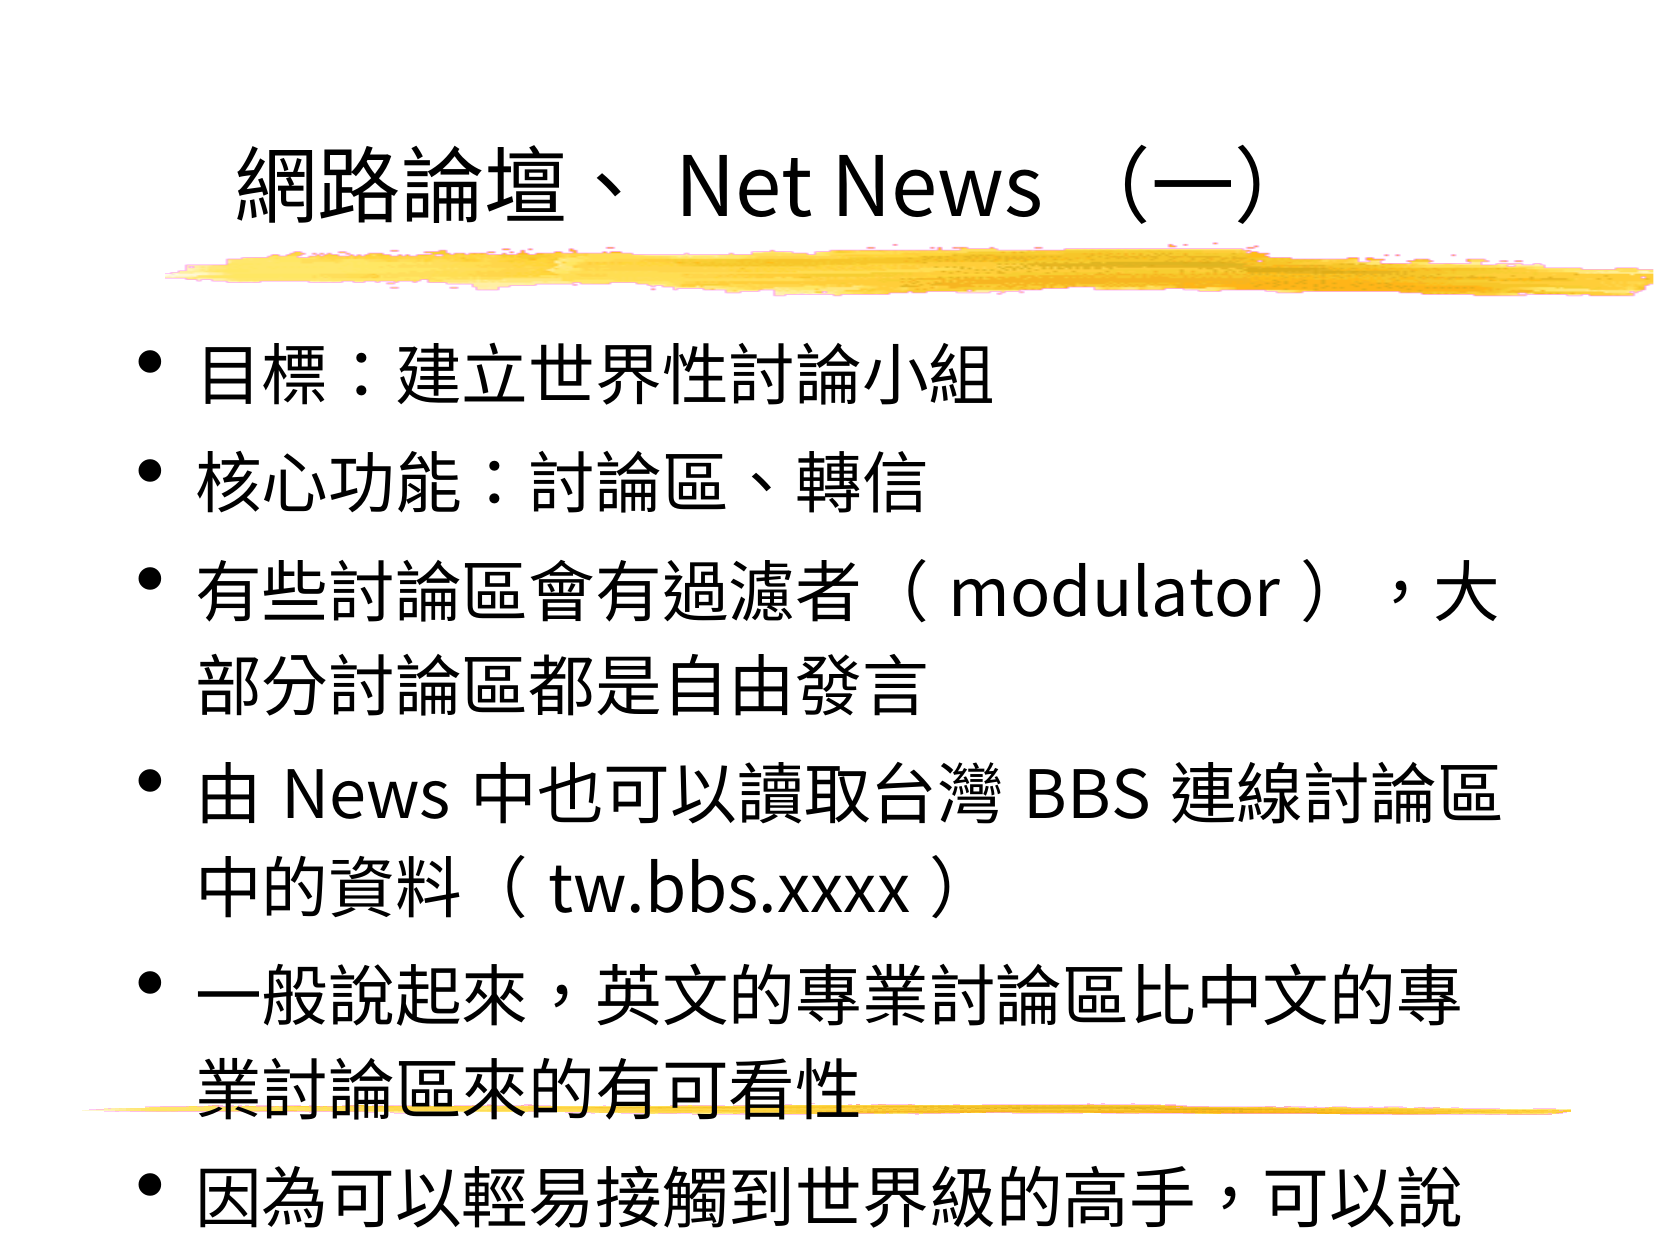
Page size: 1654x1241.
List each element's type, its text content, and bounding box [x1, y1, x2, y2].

picture [165, 237, 1654, 308]
list 目標：建立世界性討論小組 核心功能：討論區、轉信 有些討論區會有過濾者（modulator），大部分討論區都是自由發言 由News中也可以讀取台灣BBS連線討論區中的資料（tw.bbs.xxxx） 一般說起來，英文的專業討論區比中文的專業討論區來的有可看性 因為可以輕易接觸到世界級的高手，可以說是南台灣的資訊解藥。 [124, 316, 1530, 1206]
picture [1530, 1102, 1571, 1117]
title 網路論壇、Net News（一） [73, 41, 1479, 249]
picture [82, 1102, 124, 1117]
